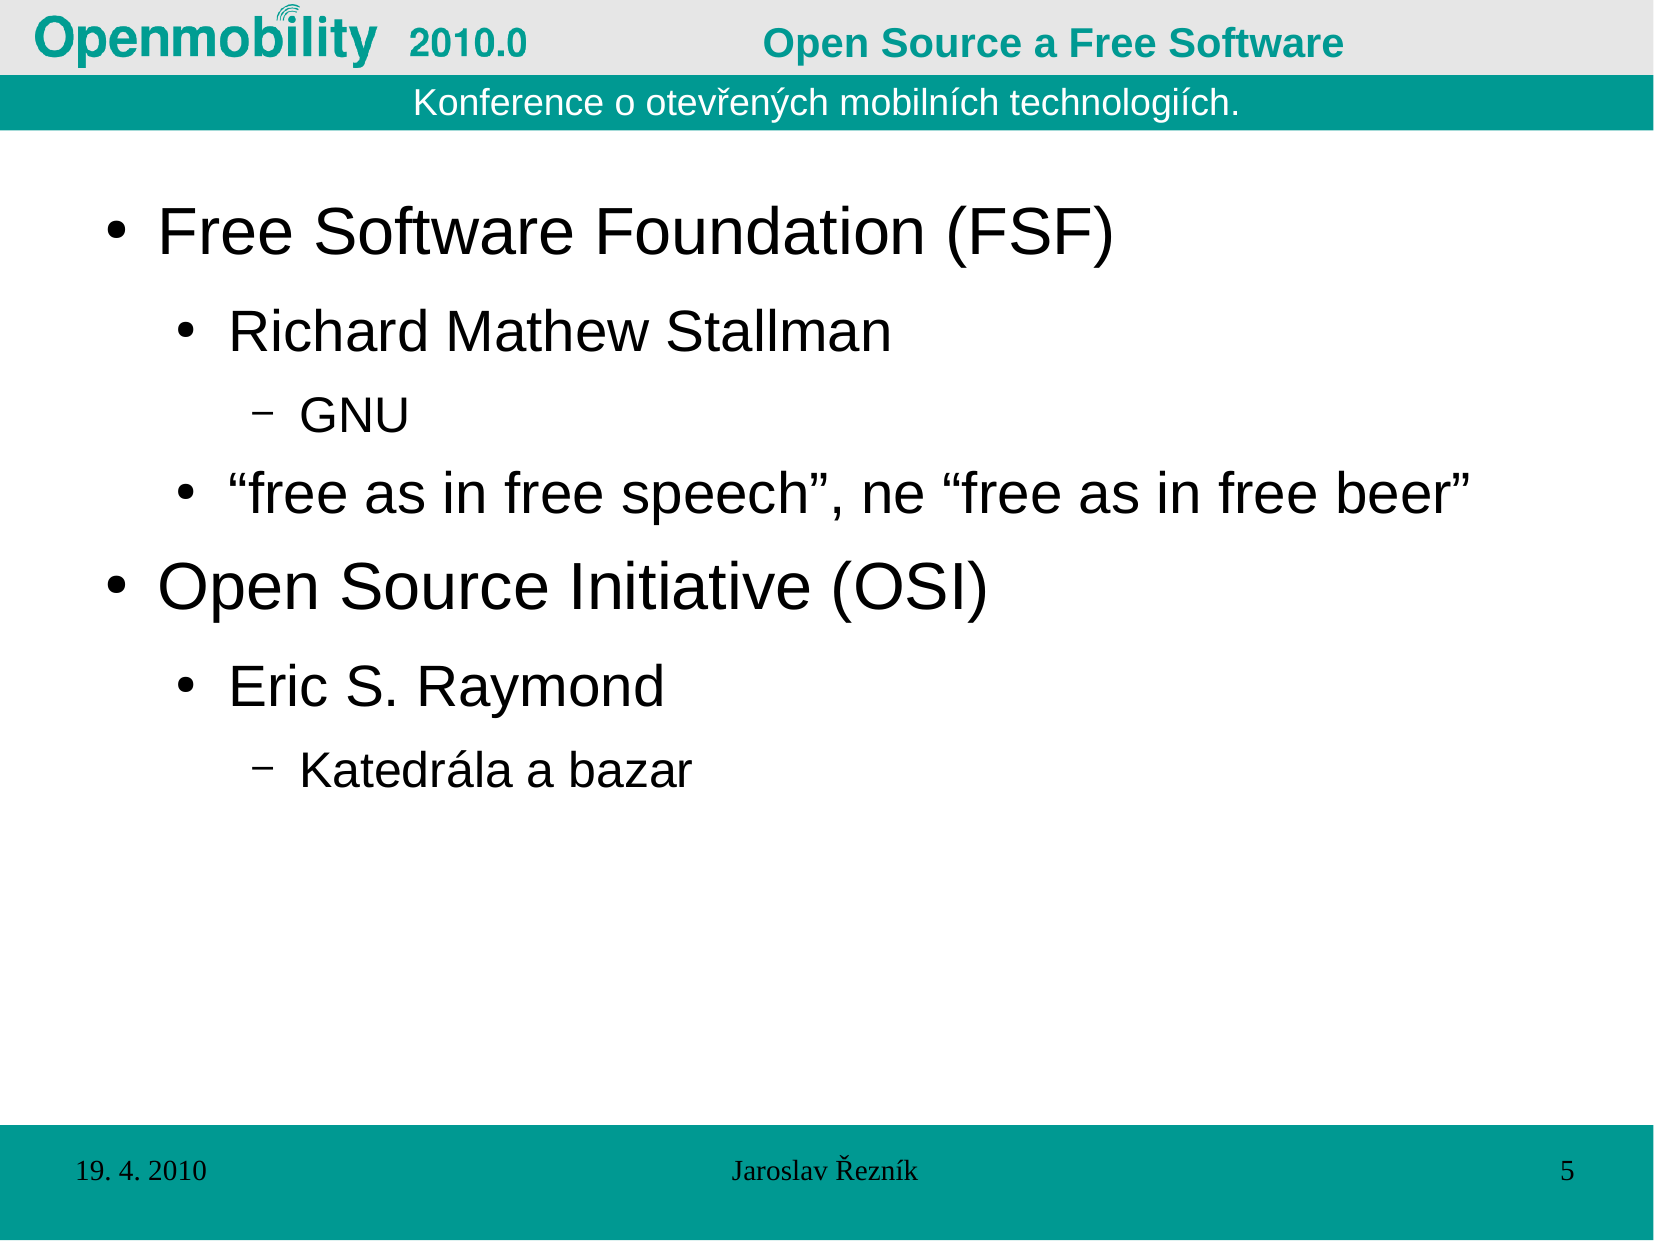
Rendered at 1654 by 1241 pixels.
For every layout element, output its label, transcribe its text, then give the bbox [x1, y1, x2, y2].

list Free Software Foundation (FSF) Richard Mathew Stallman GNU “free as in free speech”, ne “free as in free beer” Open Source Initiative (OSI) Eric S. Raymond Katedrála a bazar [86, 194, 1576, 1073]
picture [35, 4, 526, 68]
title Open Source a Free Software [570, 19, 1538, 68]
